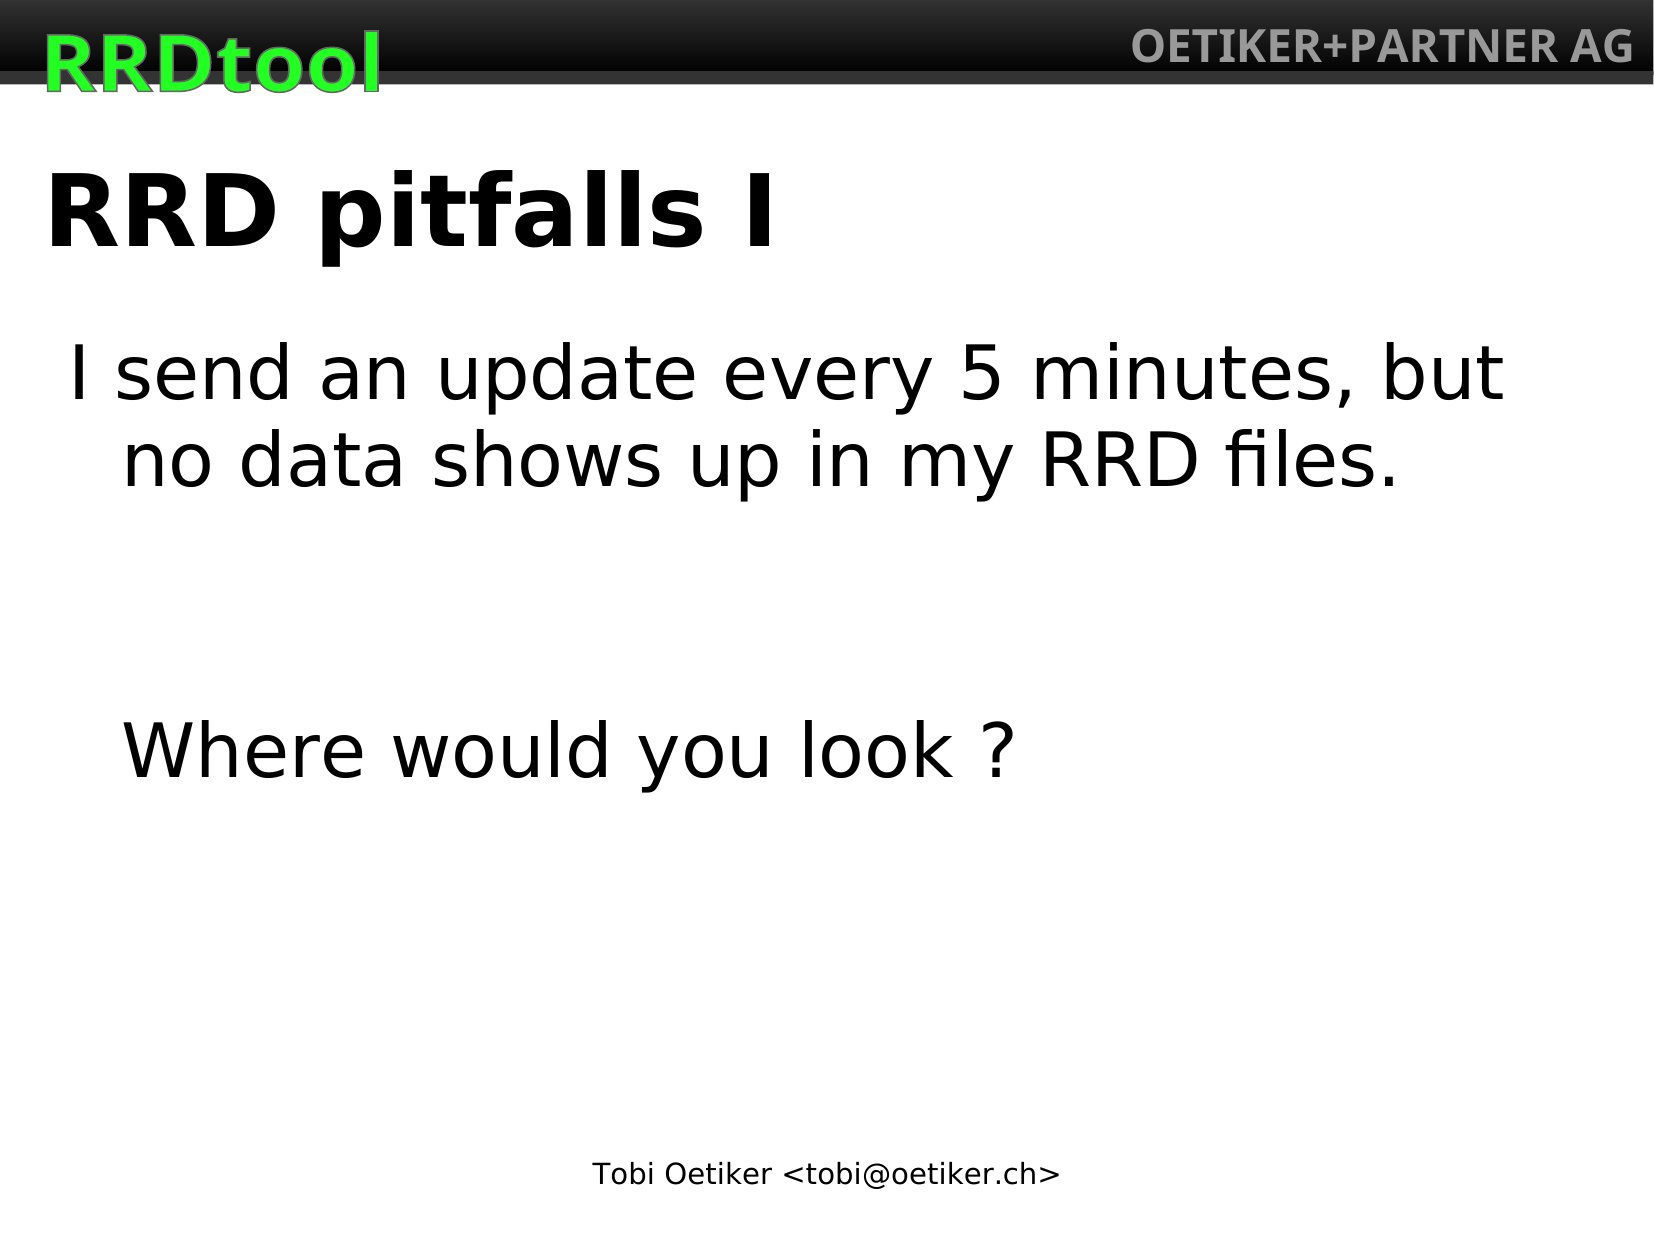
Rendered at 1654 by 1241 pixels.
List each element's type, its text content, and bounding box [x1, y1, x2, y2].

list I send an update every 5 minutes, but no data shows up in my RRD files. Where would you look ? [50, 329, 1571, 1099]
title RRD pitfalls I [43, 137, 1582, 287]
